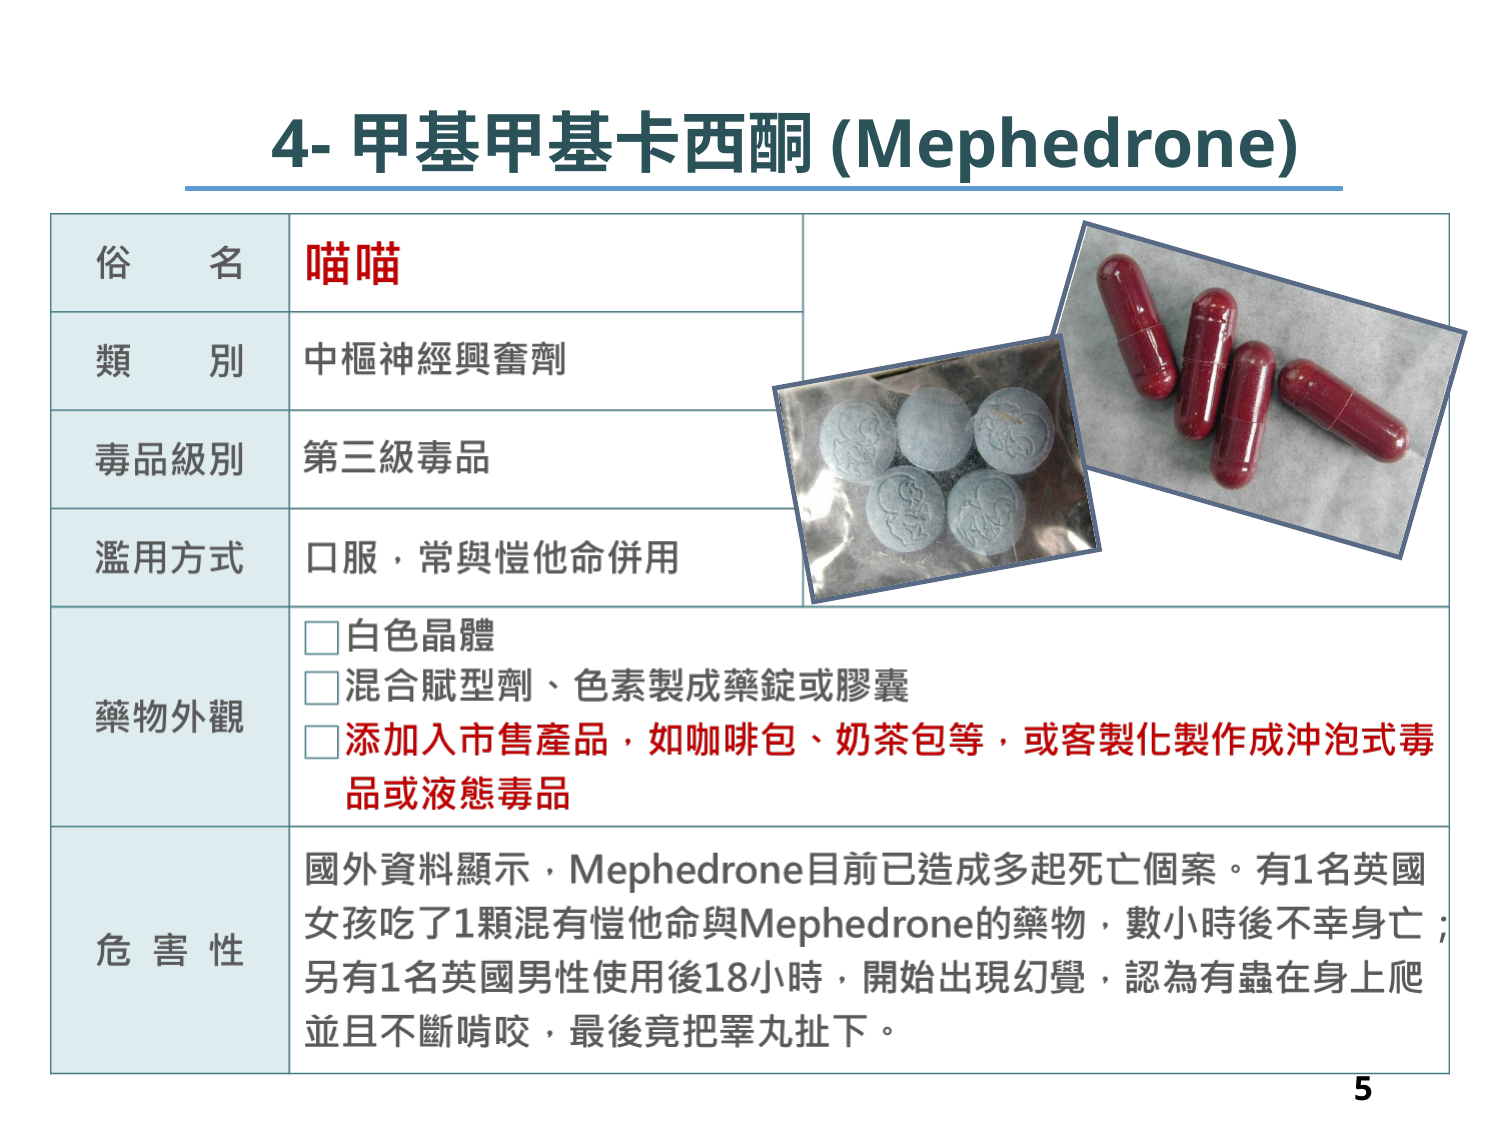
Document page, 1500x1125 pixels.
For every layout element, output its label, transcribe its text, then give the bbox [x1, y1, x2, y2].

picture [777, 338, 1097, 600]
text_box 4-甲基甲基卡西酮(Mephedrone) [257, 94, 1315, 189]
picture [1055, 225, 1463, 555]
picture [50, 214, 1450, 1078]
text_box 5 [1338, 1059, 1500, 1120]
